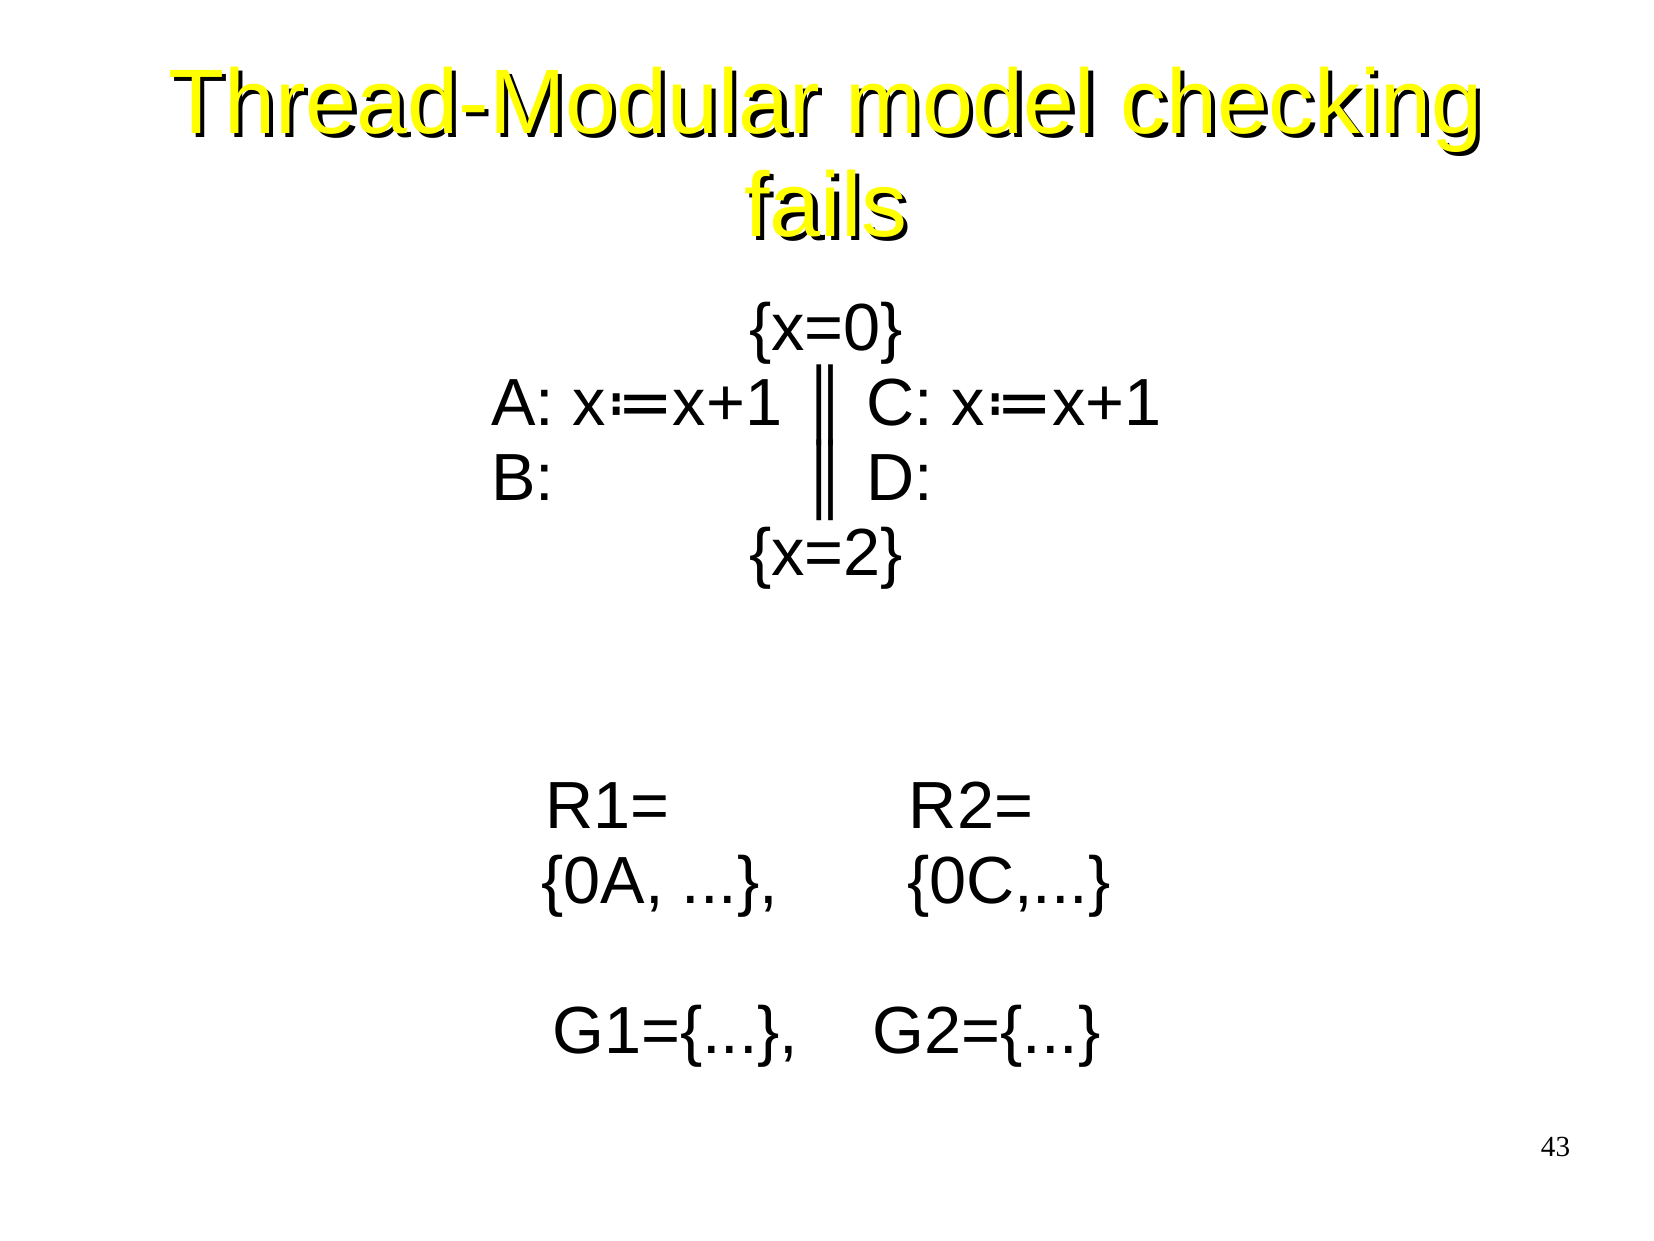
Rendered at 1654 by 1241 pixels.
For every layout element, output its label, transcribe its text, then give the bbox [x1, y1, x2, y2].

title Thread-Modular model checking fails [82, 50, 1571, 256]
list {x=0} A: x≔x+1 ║ C: x≔x+1 B: ║ D: {x=2} R1= R2= {0A, ...}, {0C,...} G1={...}, G2={...} [82, 290, 1571, 1109]
